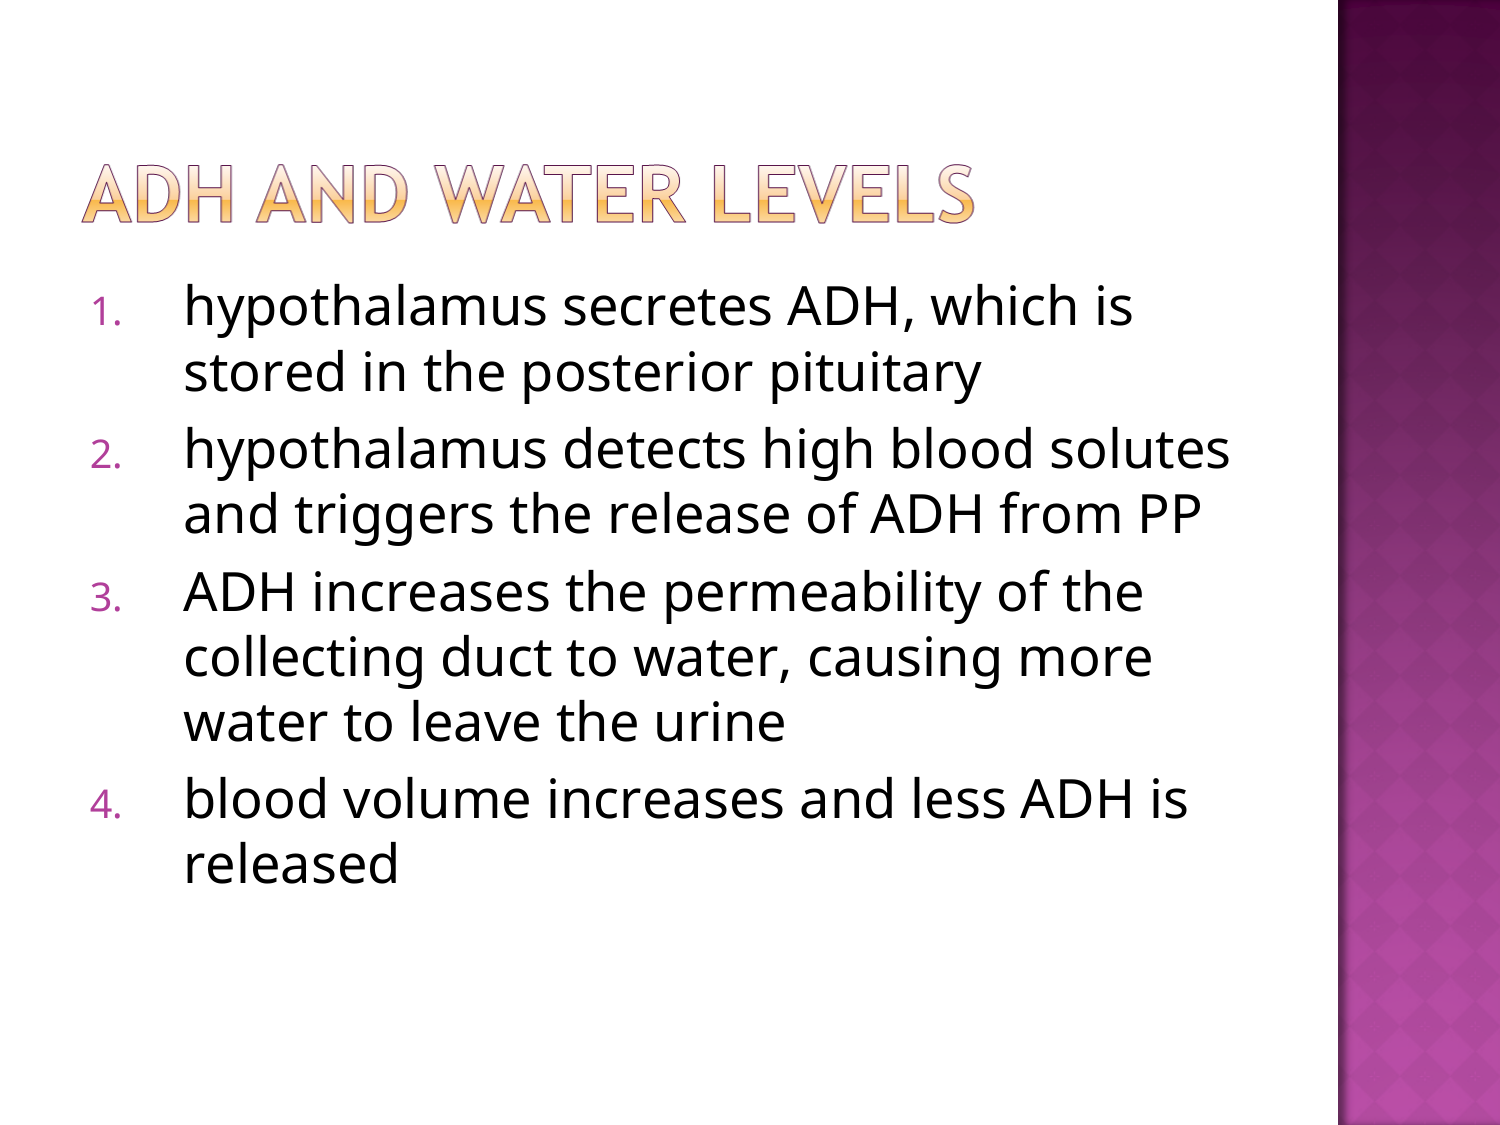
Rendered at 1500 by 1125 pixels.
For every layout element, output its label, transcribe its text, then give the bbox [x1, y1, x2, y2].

picture [1337, 0, 1500, 1125]
list hypothalamus secretes ADH, which is stored in the posterior pituitary hypothalamus detects high blood solutes and triggers the release of ADH from PP ADH increases the permeability of the collecting duct to water, causing more water to leave the urine blood volume increases and less ADH is released [75, 263, 1263, 1060]
text_box [34, 52, 1265, 241]
